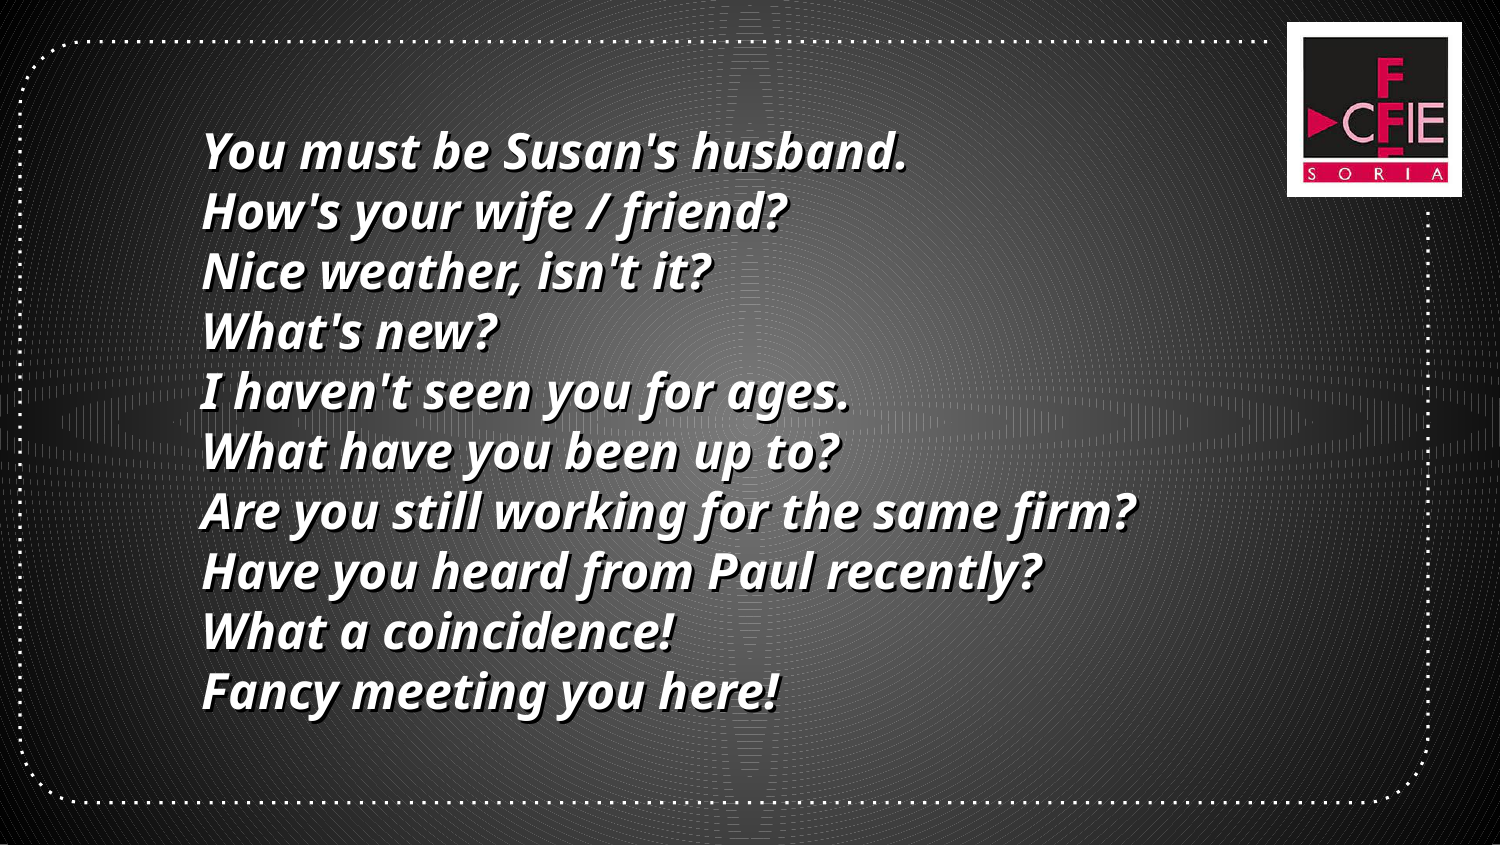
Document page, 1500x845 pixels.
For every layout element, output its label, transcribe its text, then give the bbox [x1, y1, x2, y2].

picture [1287, 22, 1462, 197]
text_box You must be Susan's husband. How's your wife / friend? Nice weather, isn't it? What's new? I haven't seen you for ages. What have you been up to? Are you still working for the same firm? Have you heard from Paul recently? What a coincidence! Fancy meeting you here! [186, 72, 1262, 734]
